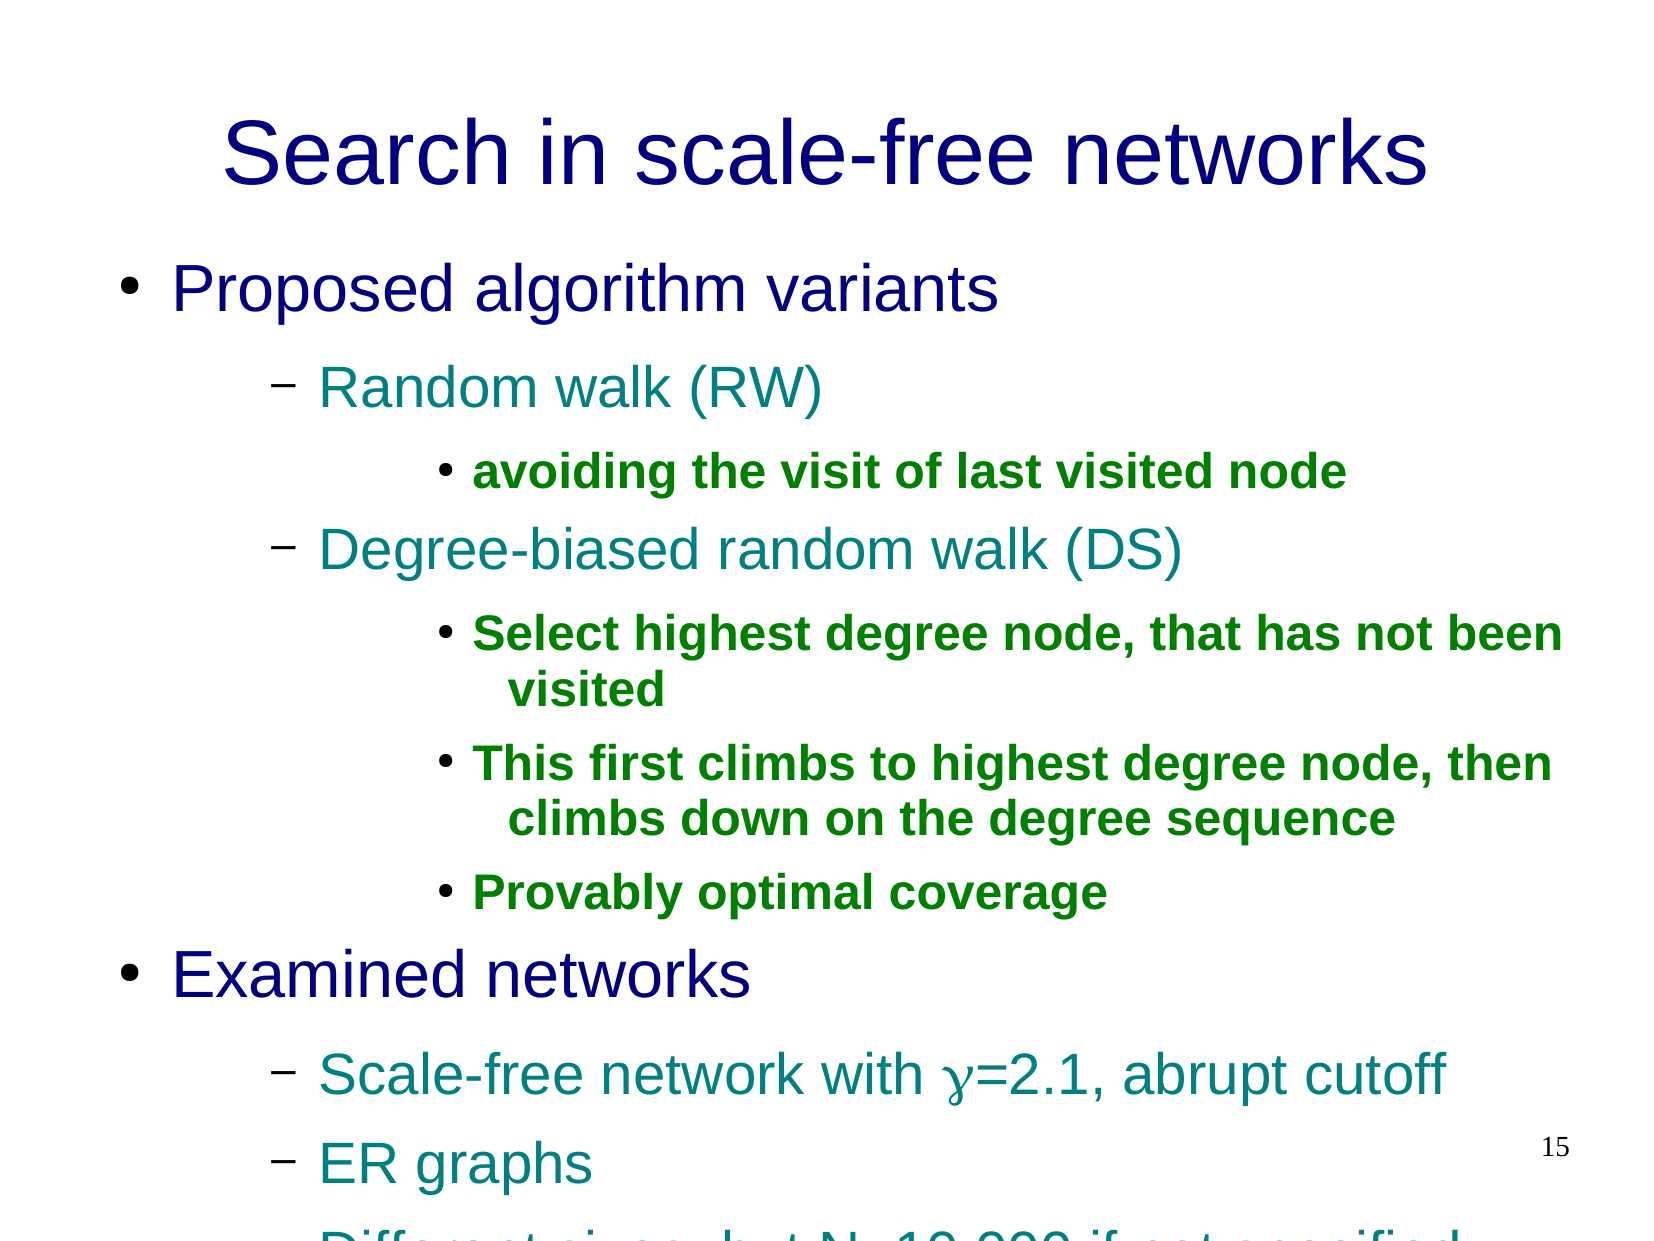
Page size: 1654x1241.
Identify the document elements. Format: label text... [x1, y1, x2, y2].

title Search in scale-free networks [82, 49, 1571, 250]
list Proposed algorithm variants Random walk (RW) avoiding the visit of last visited node Degree-biased random walk (DS) Select highest degree node, that has not been visited This first climbs to highest degree node, then climbs down on the degree sequence Provably optimal coverage Examined networks Scale-free network with =2.1, abrupt cutoff ER graphs Different sizes, but N=10,000 if not specified [82, 250, 1571, 1241]
